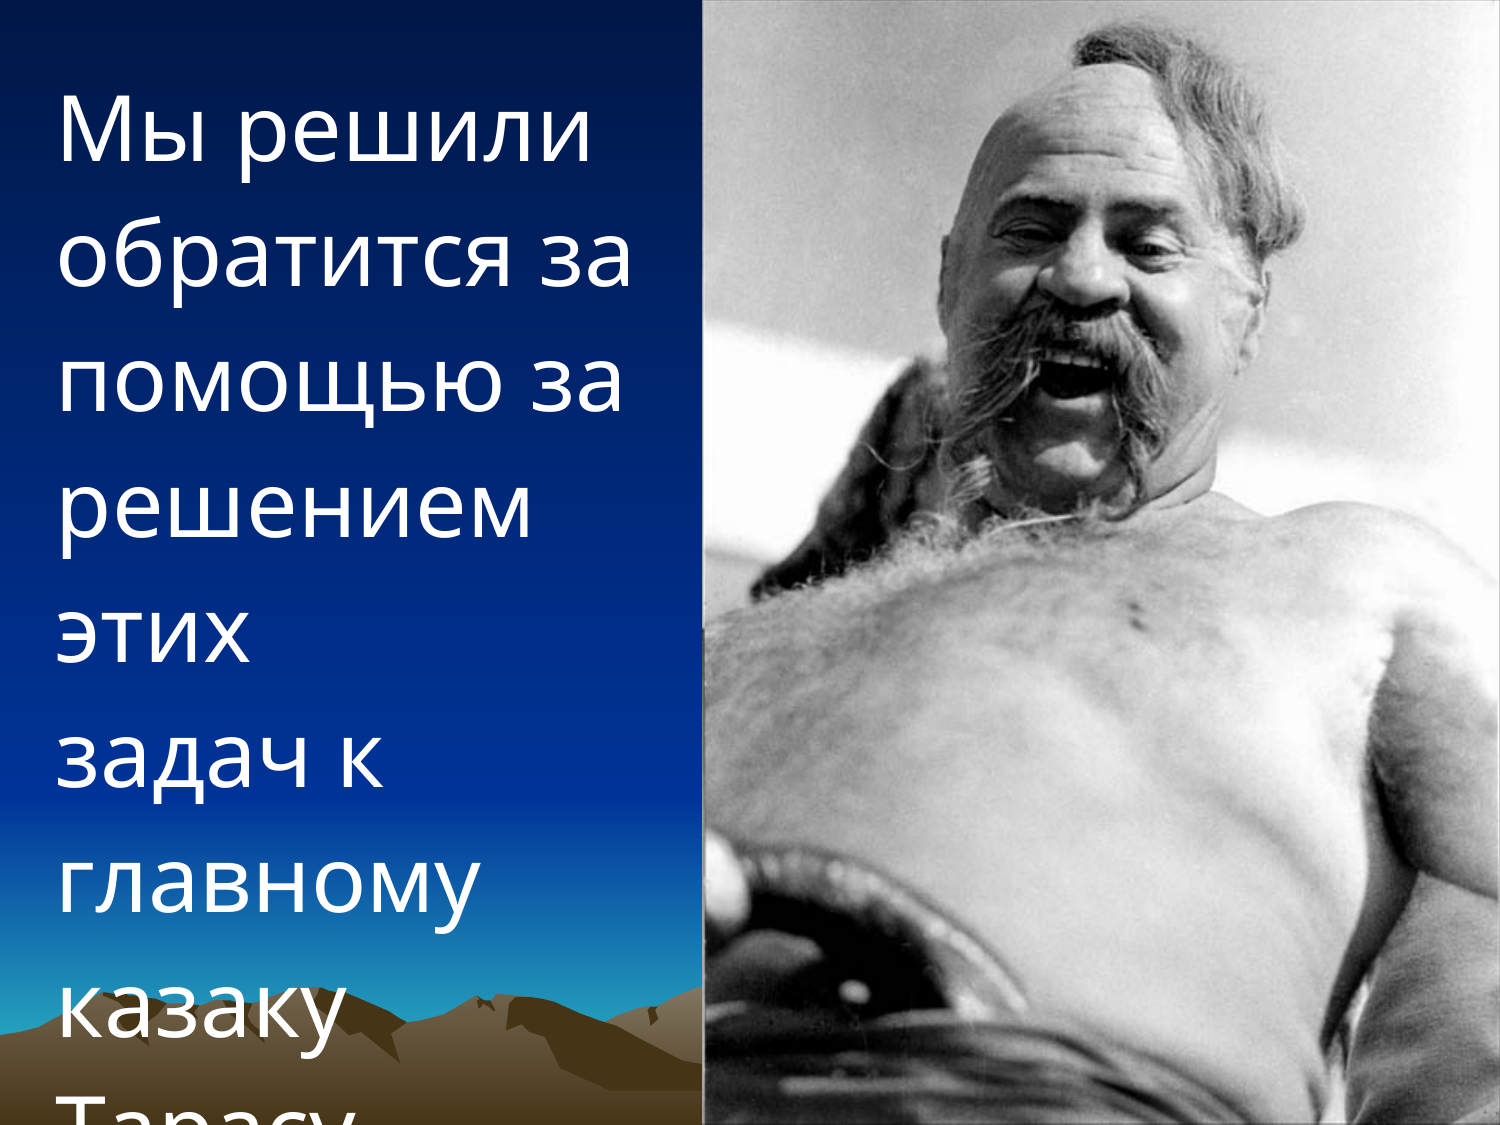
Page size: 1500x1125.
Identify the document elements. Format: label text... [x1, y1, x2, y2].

picture [702, 0, 1500, 1125]
text_box Мы решили обратится за помощью за решением этих задач к главному казаку Тарасу Бульбе. [41, 56, 680, 1125]
